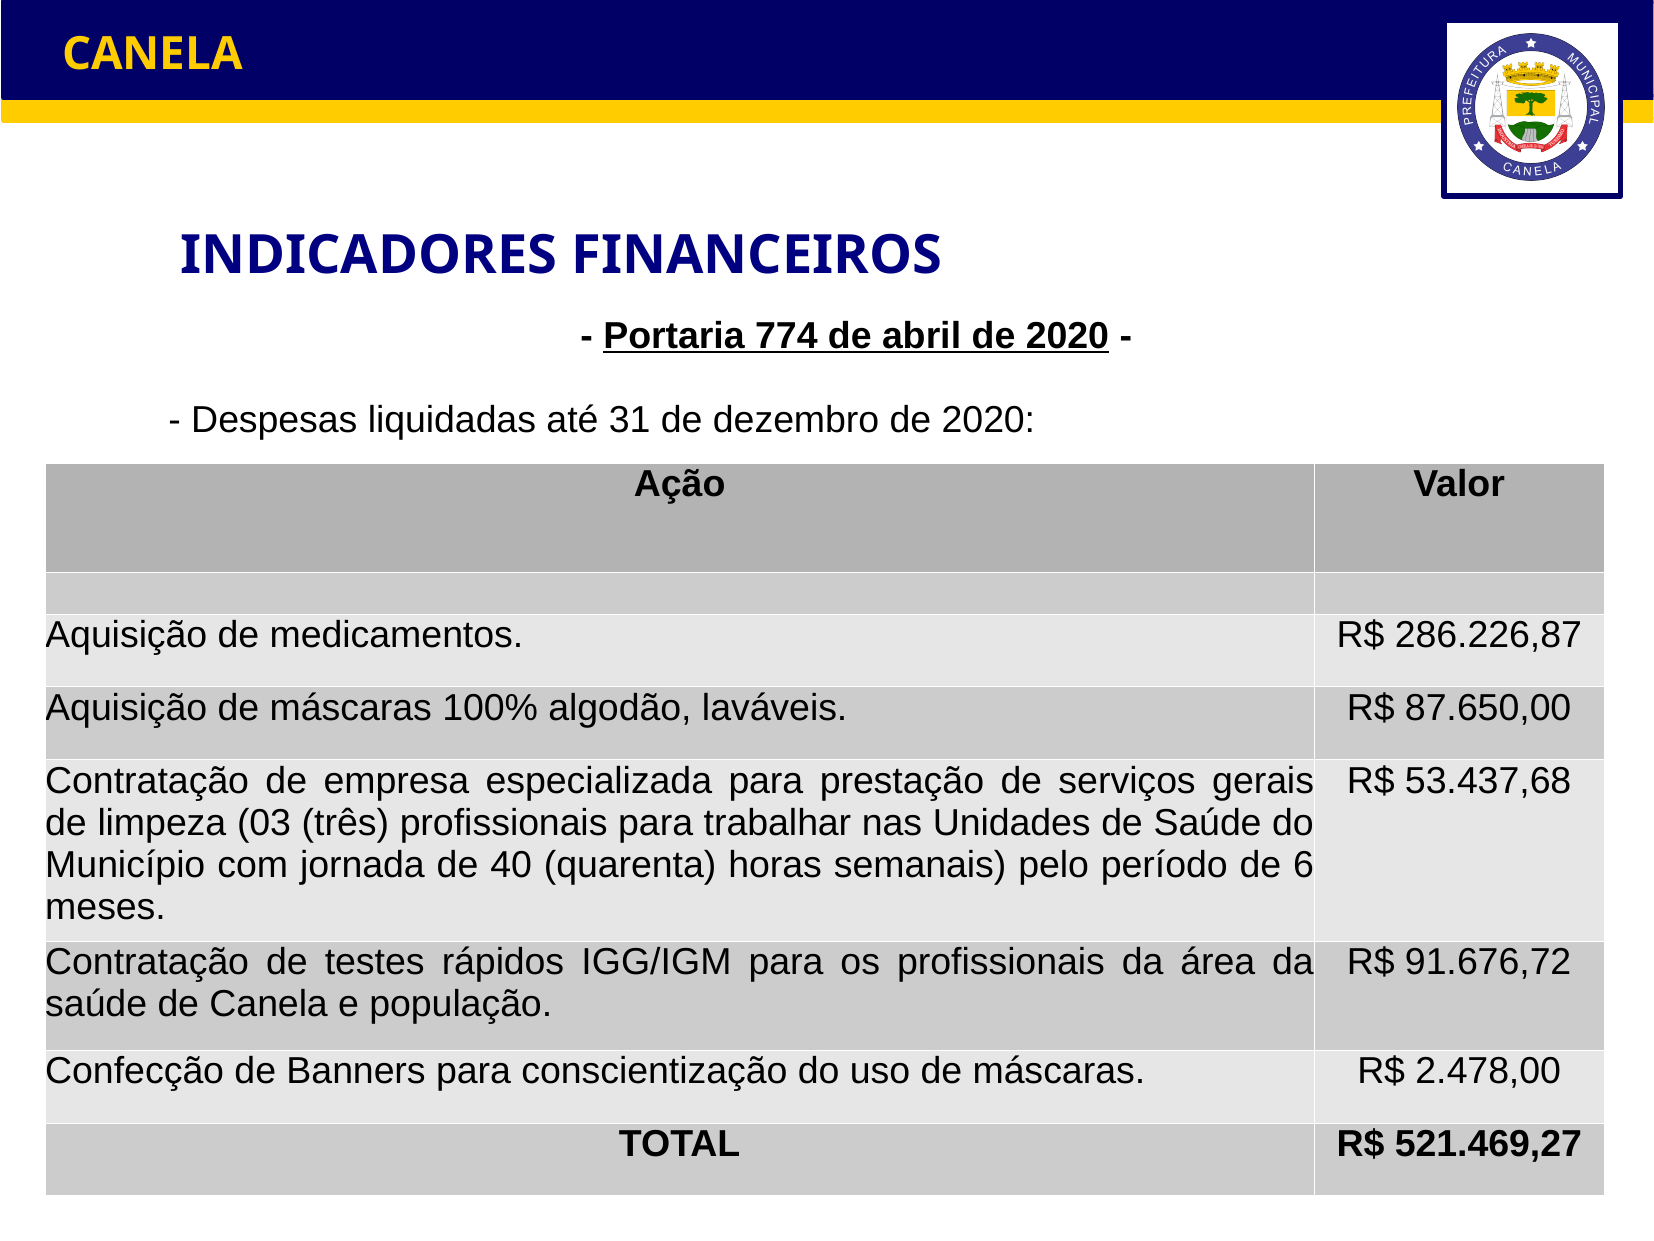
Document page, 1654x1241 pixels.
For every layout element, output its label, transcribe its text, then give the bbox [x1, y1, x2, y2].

picture [1457, 33, 1605, 181]
table_cell TOTAL [46, 1124, 1314, 1195]
text_box CANELA [47, 13, 853, 93]
table_cell R$ 91.676,72 [1315, 942, 1604, 1050]
table_header Ação [46, 464, 1314, 572]
table_cell Contratação de empresa especializada para prestação de serviços gerais de limpeza (03 (três) profissionais para trabalhar nas Unidades de Saúde do Município com jornada de 40 (quarenta) horas semanais) pelo período de 6 meses. [46, 760, 1314, 941]
table_cell Aquisição de medicamentos. [46, 615, 1314, 686]
table_cell R$ 87.650,00 [1315, 687, 1604, 759]
text_box [3, 0, 1654, 197]
table_cell R$ 53.437,68 [1315, 760, 1604, 941]
table_cell Contratação de testes rápidos IGG/IGM para os profissionais da área da saúde de Canela e população. [46, 942, 1314, 1050]
table_cell R$ 521.469,27 [1315, 1124, 1604, 1195]
table_cell Aquisição de máscaras 100% algodão, laváveis. [46, 687, 1314, 759]
table_header Valor [1315, 464, 1604, 572]
text_box - Portaria 774 de abril de 2020 - - Despesas liquidadas até 31 de dezembro de 2020: [153, 307, 1560, 463]
text_box INDICADORES FINANCEIROS [165, 208, 1441, 307]
table_cell R$ 2.478,00 [1315, 1051, 1604, 1123]
table_cell [1315, 573, 1604, 614]
table_cell R$ 286.226,87 [1315, 615, 1604, 686]
table_cell Confecção de Banners para conscientização do uso de máscaras. [46, 1051, 1314, 1123]
table_cell [46, 573, 1314, 614]
